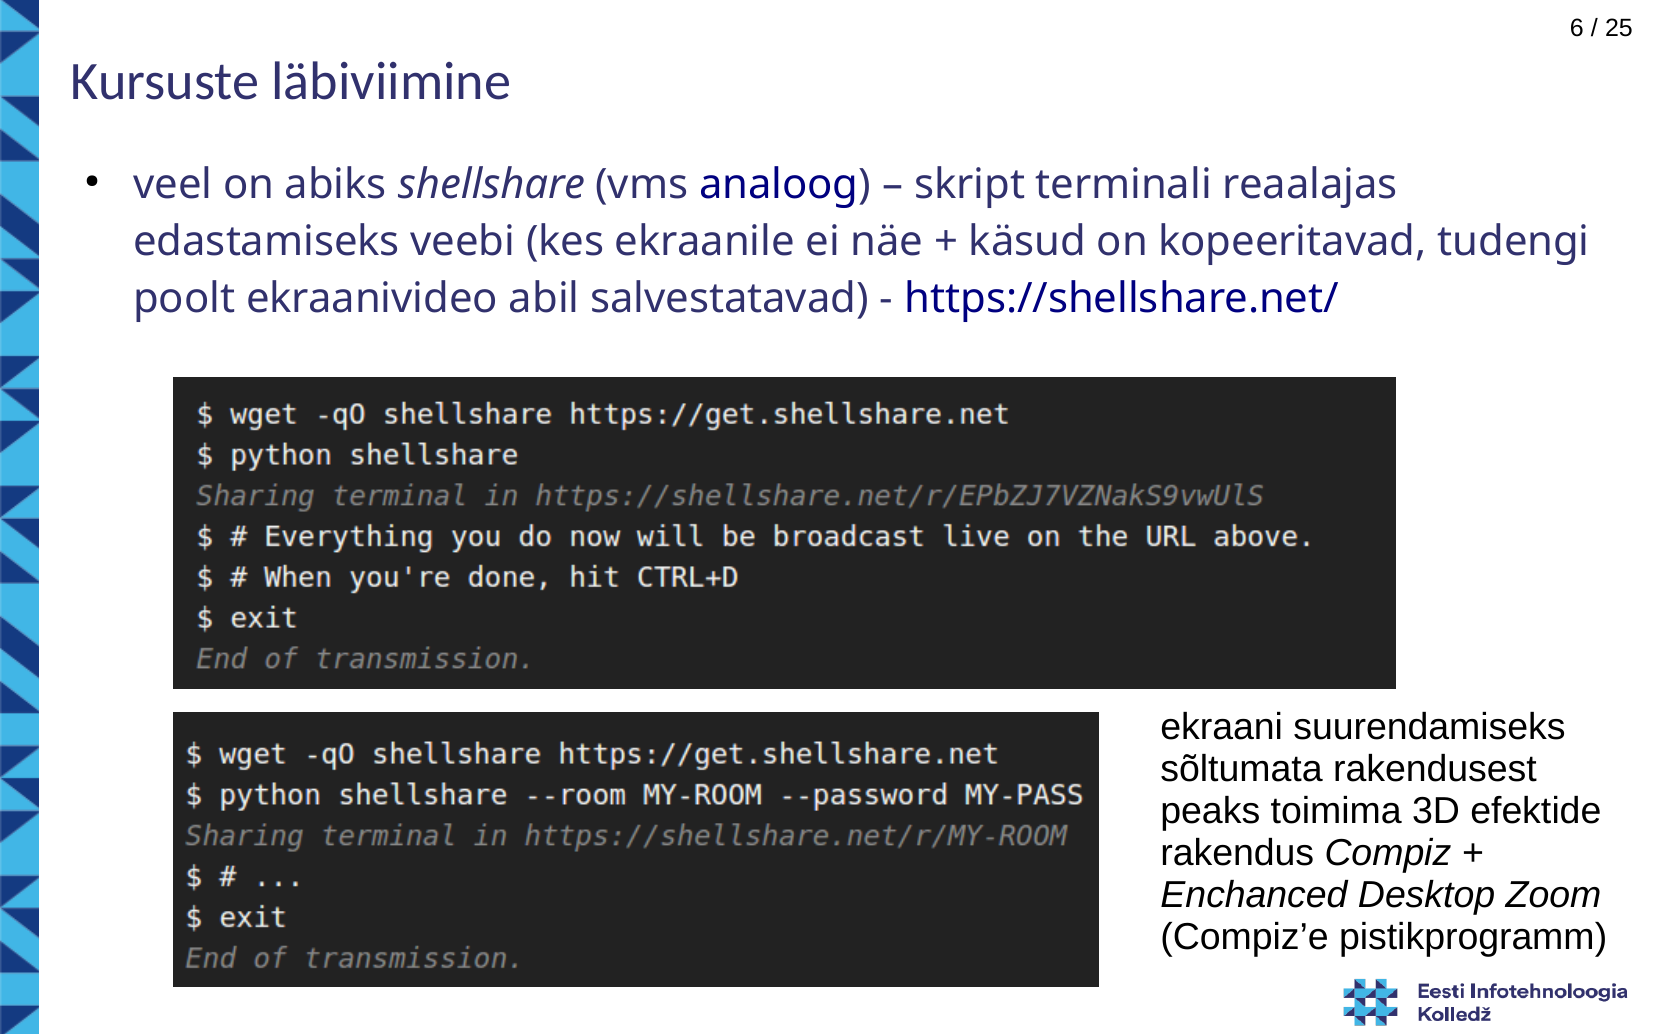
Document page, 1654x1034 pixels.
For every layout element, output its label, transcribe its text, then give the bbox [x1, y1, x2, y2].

title Kursuste läbiviimine [70, 41, 1630, 130]
list veel on abiks shellshare (vms analoog) – skript terminali reaalajas edastamiseks veebi (kes ekraanile ei näe + käsud on kopeeritavad, tudengi poolt ekraanivideo abil salvestatavad) - https://shellshare.net/ [68, 153, 1630, 367]
picture [173, 377, 1396, 689]
picture [173, 712, 1099, 987]
text_box ekraani suurendamiseks sõltumata rakendusest peaks toimima 3D efektide rakendus Compiz + Enchanced Desktop Zoom (Compiz’e pistikprogramm) [1145, 698, 1642, 963]
